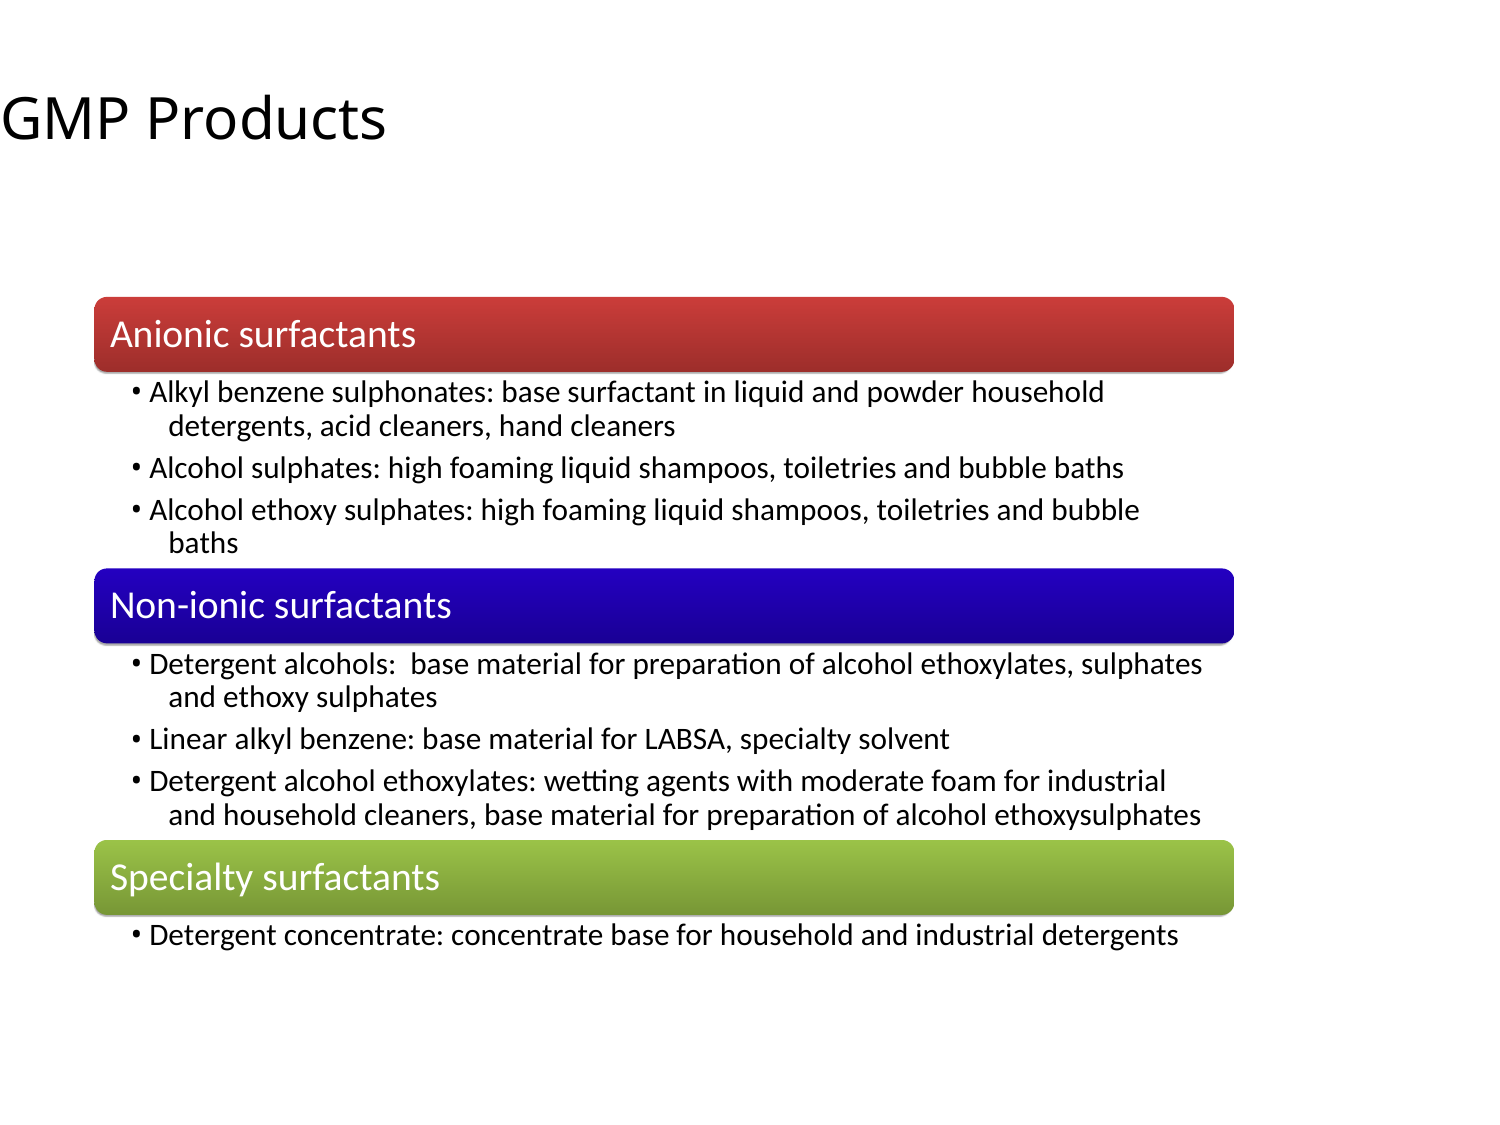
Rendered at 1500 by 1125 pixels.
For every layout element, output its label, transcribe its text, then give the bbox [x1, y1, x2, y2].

text_box Anionic surfactants [94, 296, 1235, 371]
text_box Detergent alcohols: base material for preparation of alcohol ethoxylates, sulphates and ethoxy sulphates Linear alkyl benzene: base material for LABSA, specialty solvent Detergent alcohol ethoxylates: wetting agents with moderate foam for industrial and household cleaners, base material for preparation of alcohol ethoxysulphates [94, 643, 1235, 841]
title GMP Products [0, 50, 1239, 191]
text_box Specialty surfactants [94, 840, 1235, 914]
text_box Non-ionic surfactants [94, 568, 1235, 643]
text_box Alkyl benzene sulphonates: base surfactant in liquid and powder household detergents, acid cleaners, hand cleaners Alcohol sulphates: high foaming liquid shampoos, toiletries and bubble baths Alcohol ethoxy sulphates: high foaming liquid shampoos, toiletries and bubble baths [94, 371, 1235, 569]
text_box Detergent concentrate: concentrate base for household and industrial detergents [94, 914, 1235, 967]
